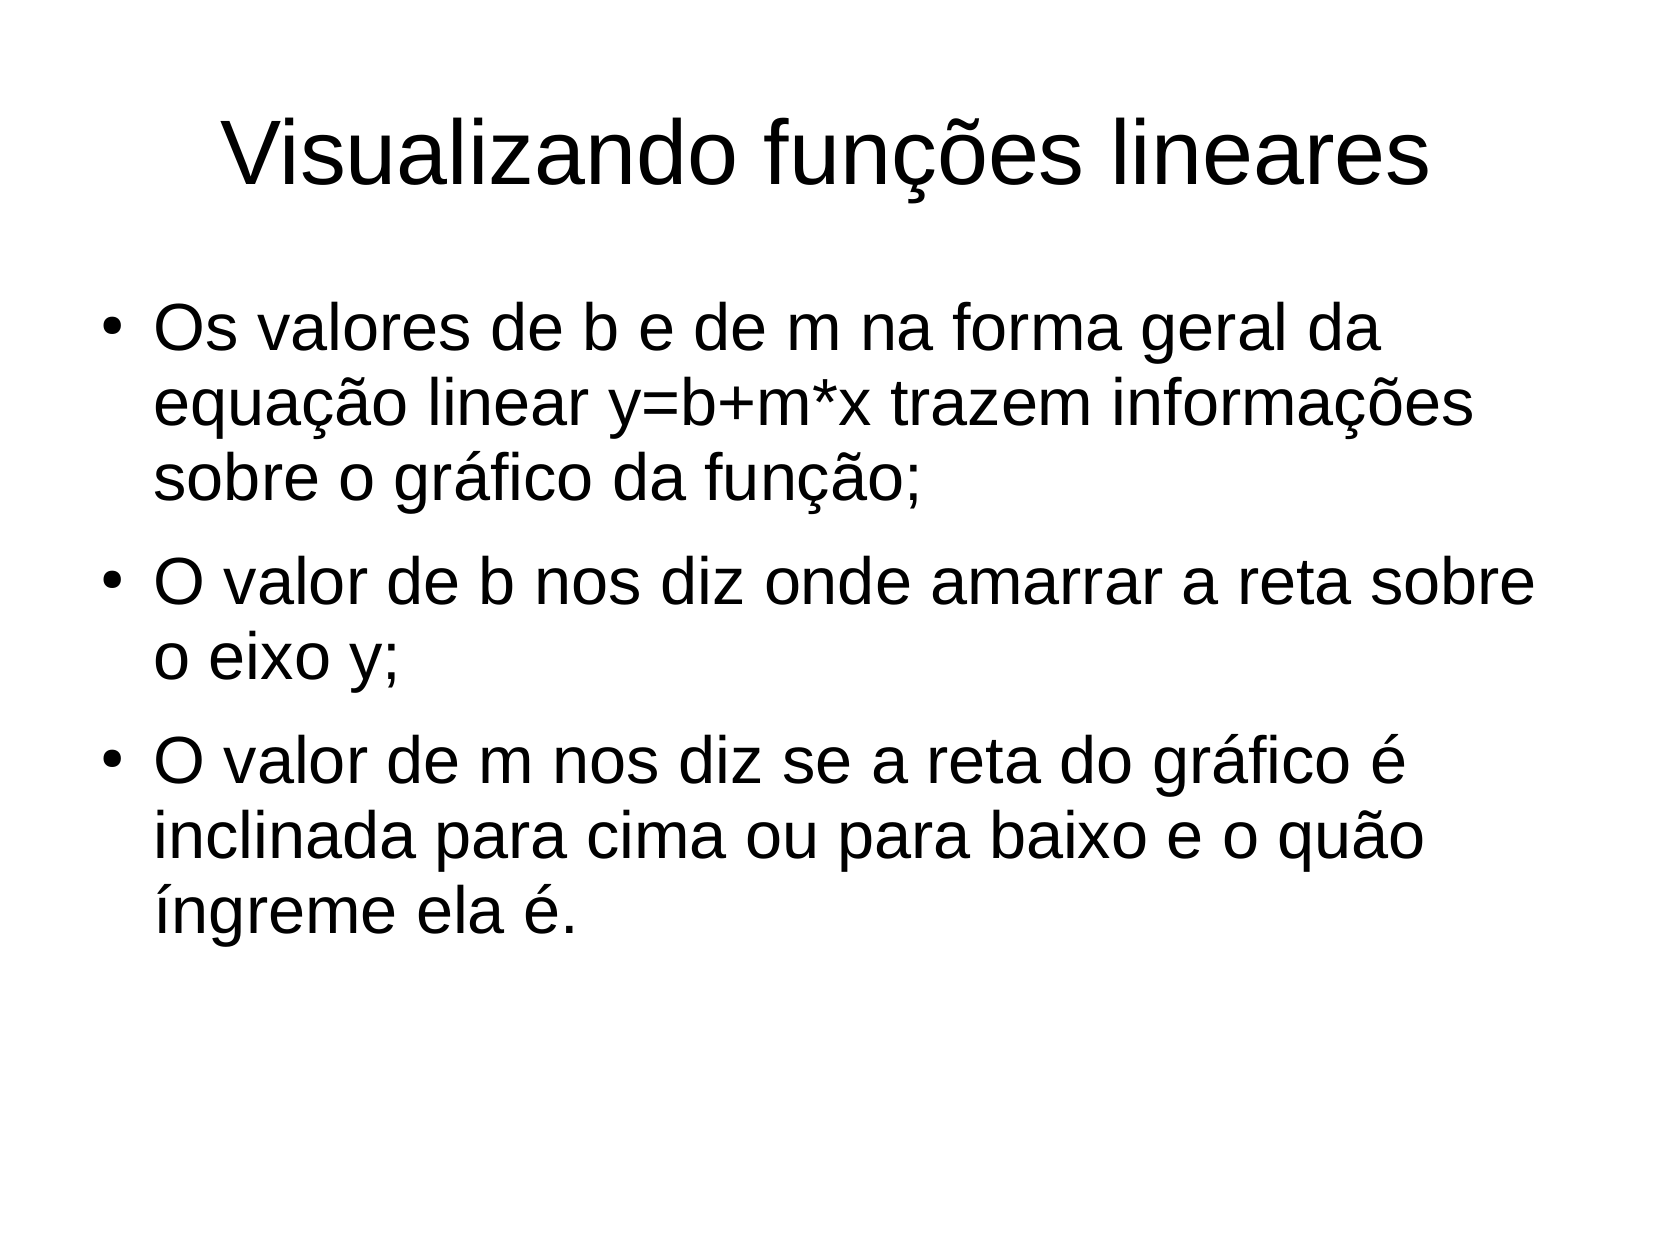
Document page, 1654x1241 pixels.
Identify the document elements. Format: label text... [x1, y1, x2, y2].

list Os valores de b e de m na forma geral da equação linear y=b+m*x trazem informações sobre o gráfico da função; O valor de b nos diz onde amarrar a reta sobre o eixo y; O valor de m nos diz se a reta do gráfico é inclinada para cima ou para baixo e o quão íngreme ela é. [82, 290, 1571, 1010]
title Visualizando funções lineares [82, 49, 1571, 257]
